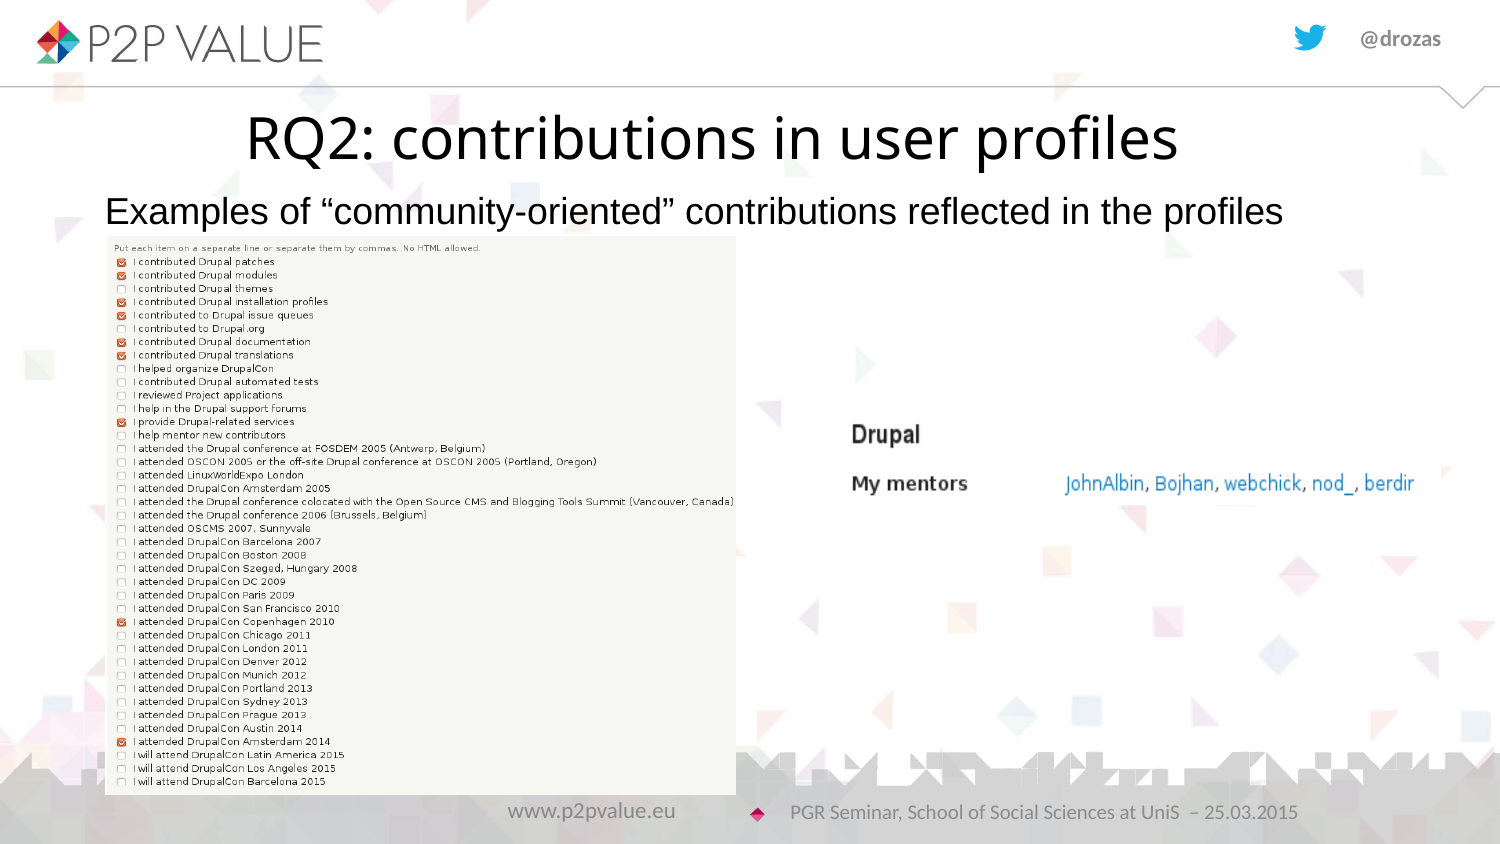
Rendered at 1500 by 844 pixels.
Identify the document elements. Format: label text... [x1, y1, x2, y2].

text_box PGR Seminar, School of Social Sciences at UniS – 25.03.2015 [777, 788, 1470, 834]
text_box @drozas [1333, 15, 1455, 60]
picture [0, 0, 1500, 844]
text_box Examples of “community-oriented” contributions reflected in the profiles [90, 183, 1500, 241]
title RQ2: contributions in user profiles [60, 92, 1366, 181]
text_box www.p2pvalue.eu [501, 796, 720, 829]
